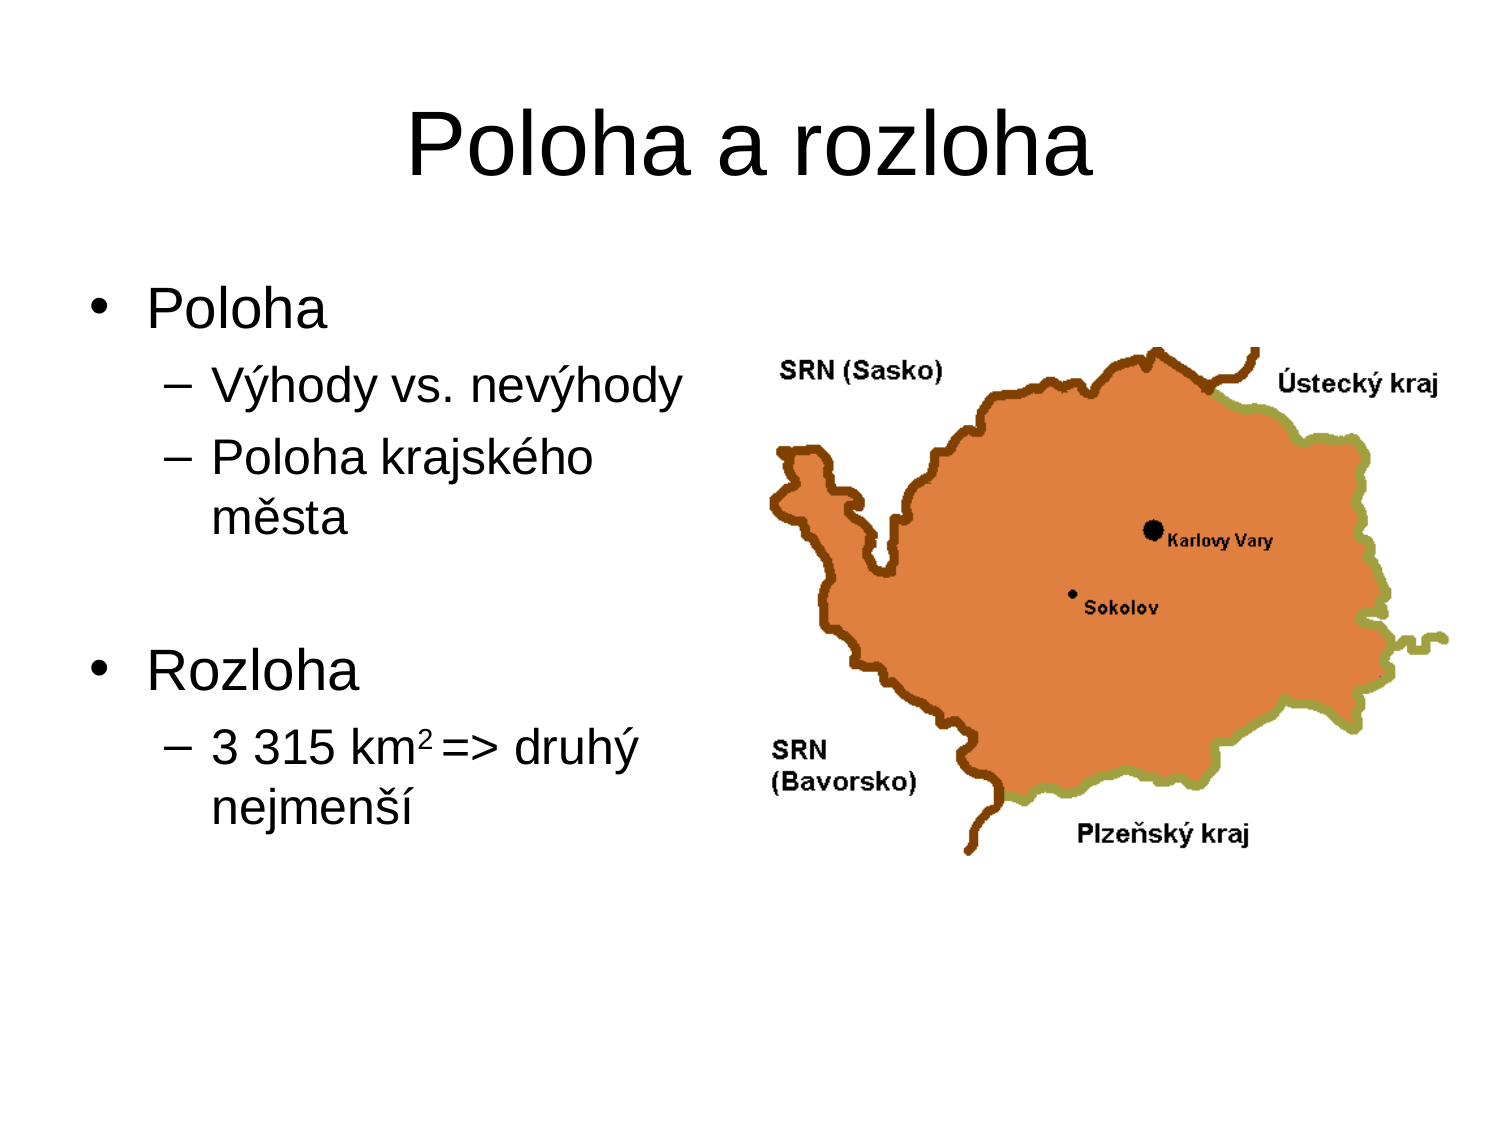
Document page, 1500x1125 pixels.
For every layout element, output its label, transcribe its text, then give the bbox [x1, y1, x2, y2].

title Poloha a rozloha [75, 45, 1426, 233]
list Poloha Výhody vs. nevýhody Poloha krajského města Rozloha 3 315 km2 => druhý nejmenší [75, 262, 738, 1006]
picture [762, 347, 1471, 886]
